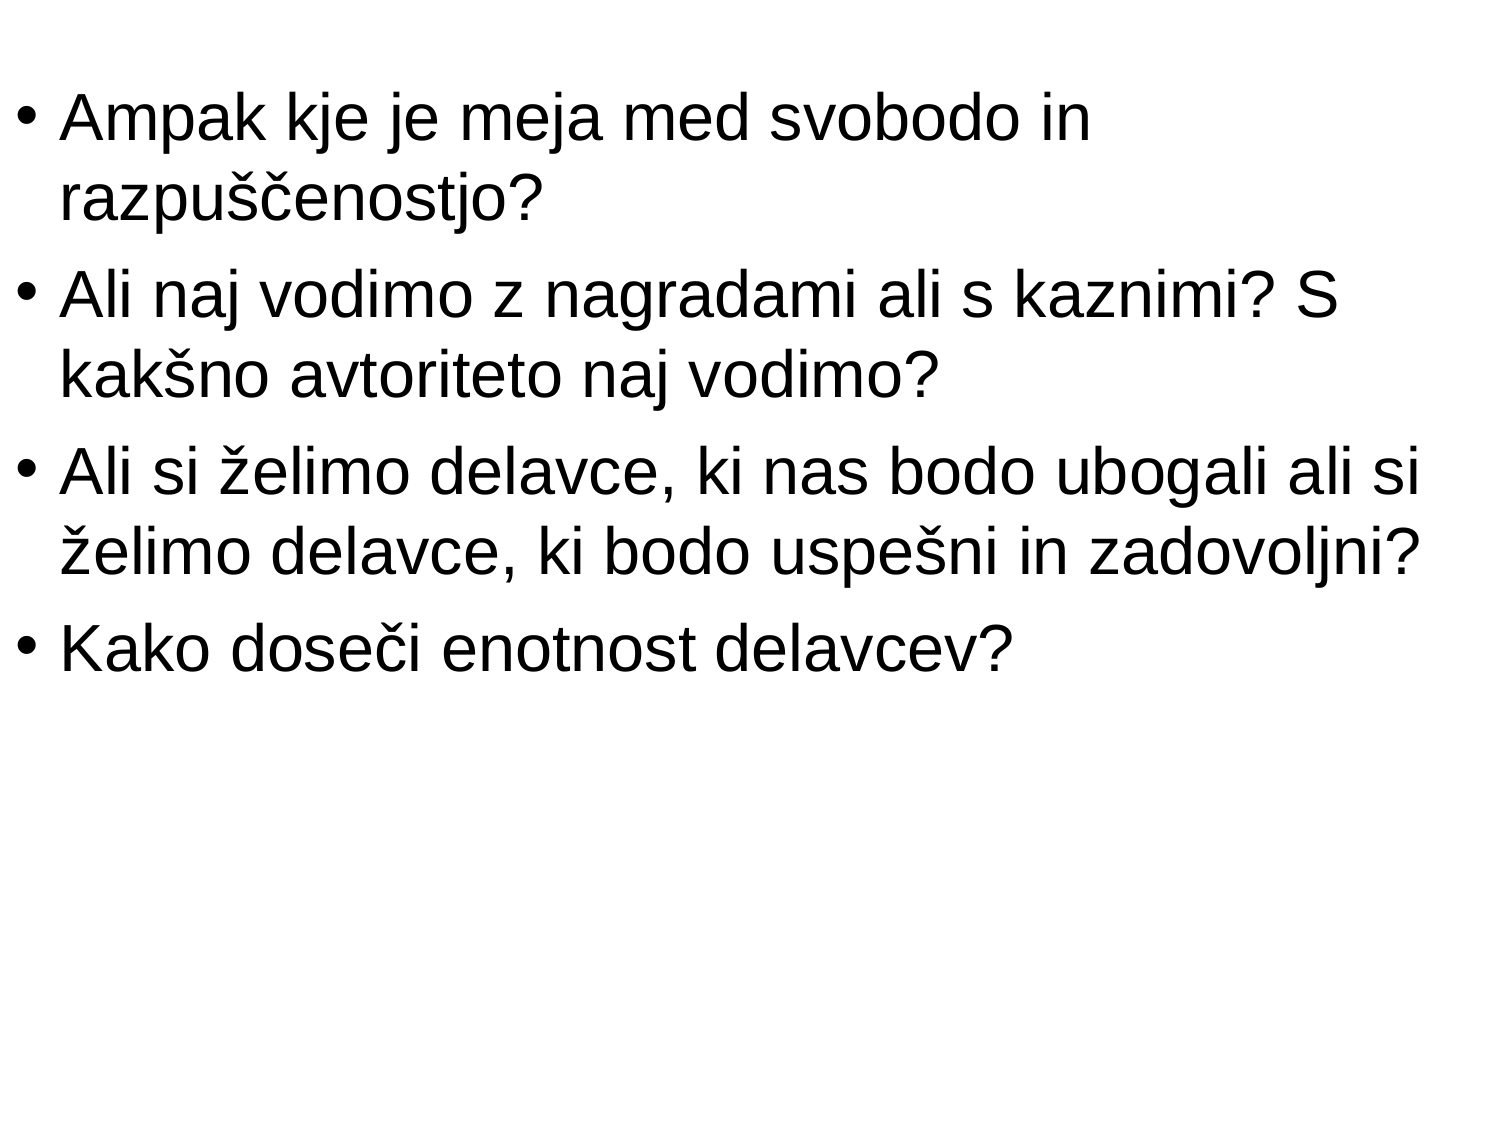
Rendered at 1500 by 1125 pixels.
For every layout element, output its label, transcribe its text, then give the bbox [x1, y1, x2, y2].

list Ampak kje je meja med svobodo in razpuščenostjo? Ali naj vodimo z nagradami ali s kaznimi? S kakšno avtoriteto naj vodimo? Ali si želimo delavce, ki nas bodo ubogali ali si želimo delavce, ki bodo uspešni in zadovoljni? Kako doseči enotnost delavcev? [0, 66, 1500, 1125]
